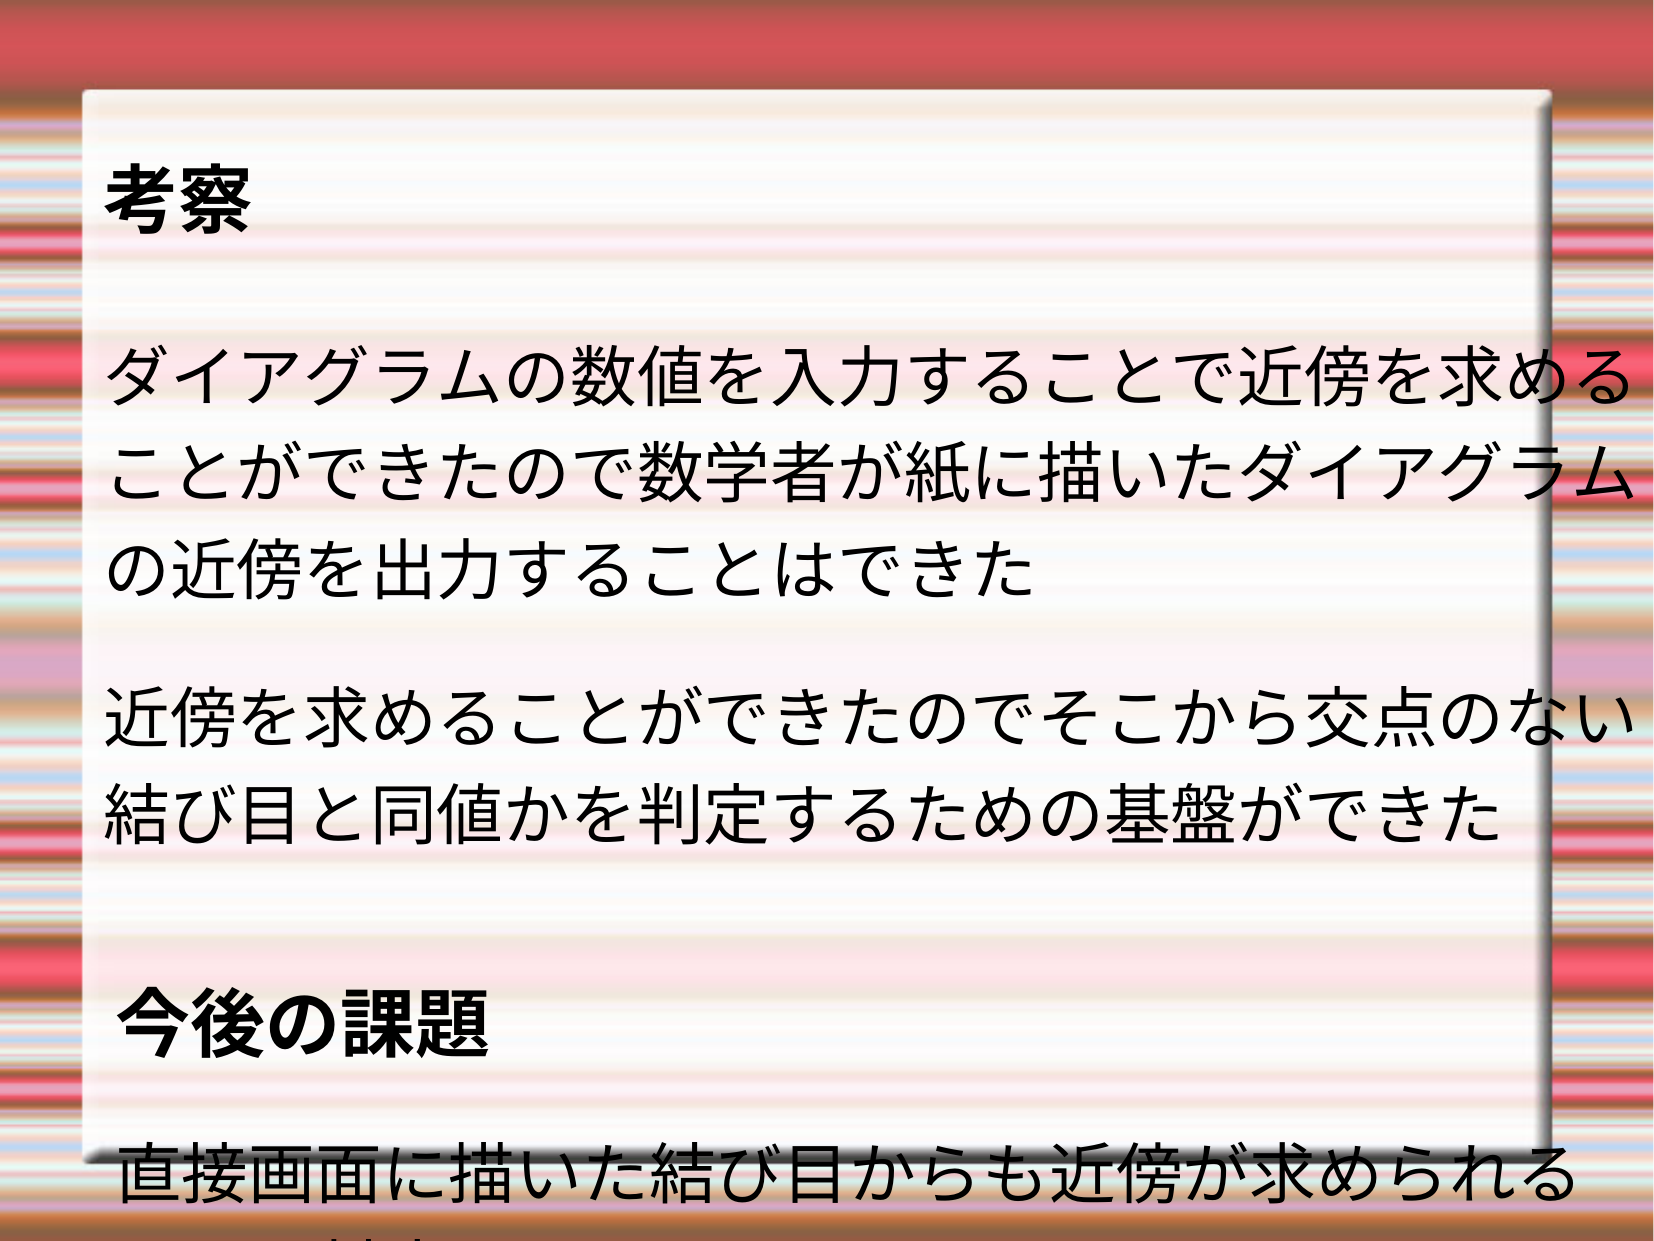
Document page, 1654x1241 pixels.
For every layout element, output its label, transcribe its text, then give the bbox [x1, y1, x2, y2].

picture [0, 0, 1654, 1241]
text_box 考察 ダイアグラムの数値を入力することで近傍を求める ことができたので数学者が紙に描いたダイアグラム の近傍を出力することはできた 近傍を求めることができたのでそこから交点のない 結び目と同値かを判定するための基盤ができた 今後の課題 直接画面に描いた結び目からも近傍が求められる ように対応させる [88, 133, 1526, 1099]
